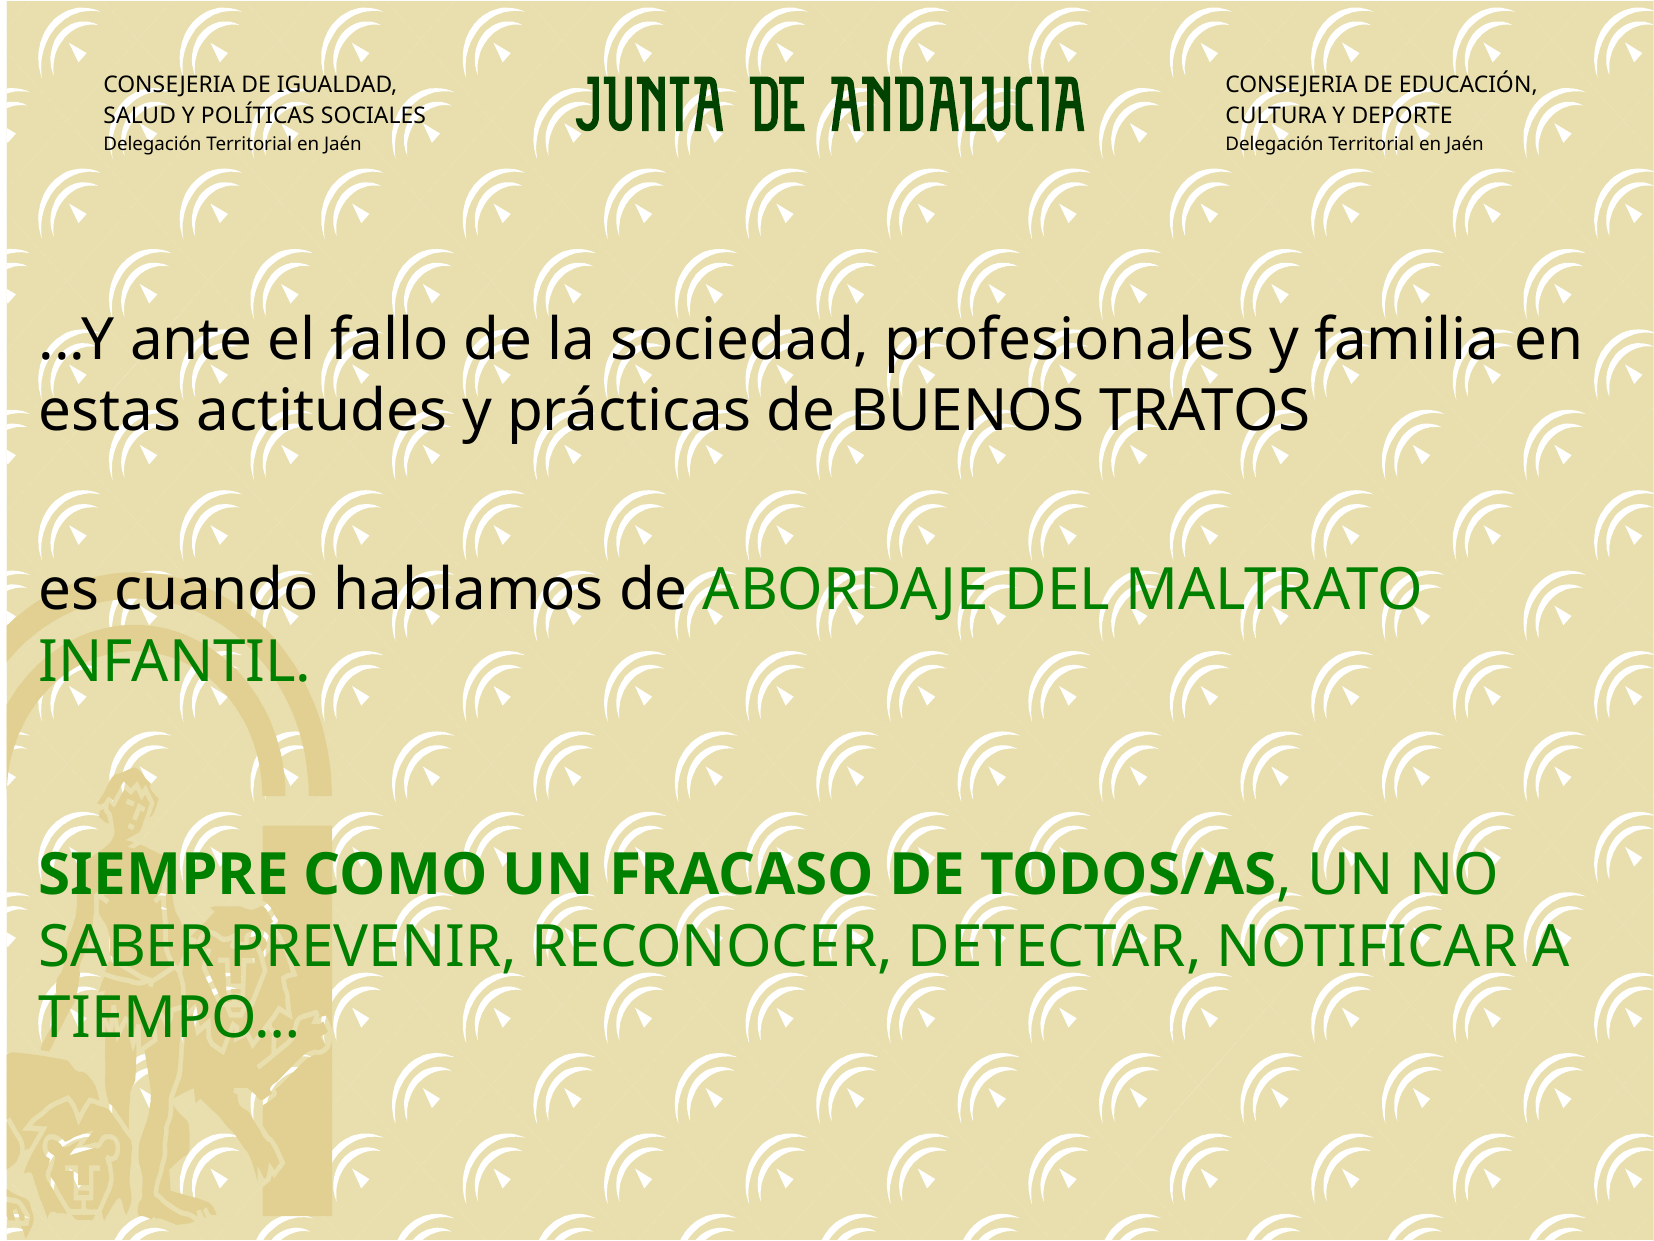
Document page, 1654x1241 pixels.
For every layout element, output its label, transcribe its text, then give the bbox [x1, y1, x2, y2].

text_box CONSEJERIA DE IGUALDAD, SALUD Y POLÍTICAS SOCIALES Delegación Territorial en Jaén [88, 60, 464, 148]
text_box ...Y ante el fallo de la sociedad, profesionales y familia en estas actitudes y prácticas de BUENOS TRATOS es cuando hablamos de ABORDAJE DEL MALTRATO INFANTIL. SIEMPRE COMO UN FRACASO DE TODOS/AS, UN NO SABER PREVENIR, RECONOCER, DETECTAR, NOTIFICAR A TIEMPO… [24, 295, 1654, 987]
picture [6, 0, 1654, 1241]
text_box CONSEJERIA DE EDUCACIÓN, CULTURA Y DEPORTE Delegación Territorial en Jaén [1210, 60, 1575, 148]
